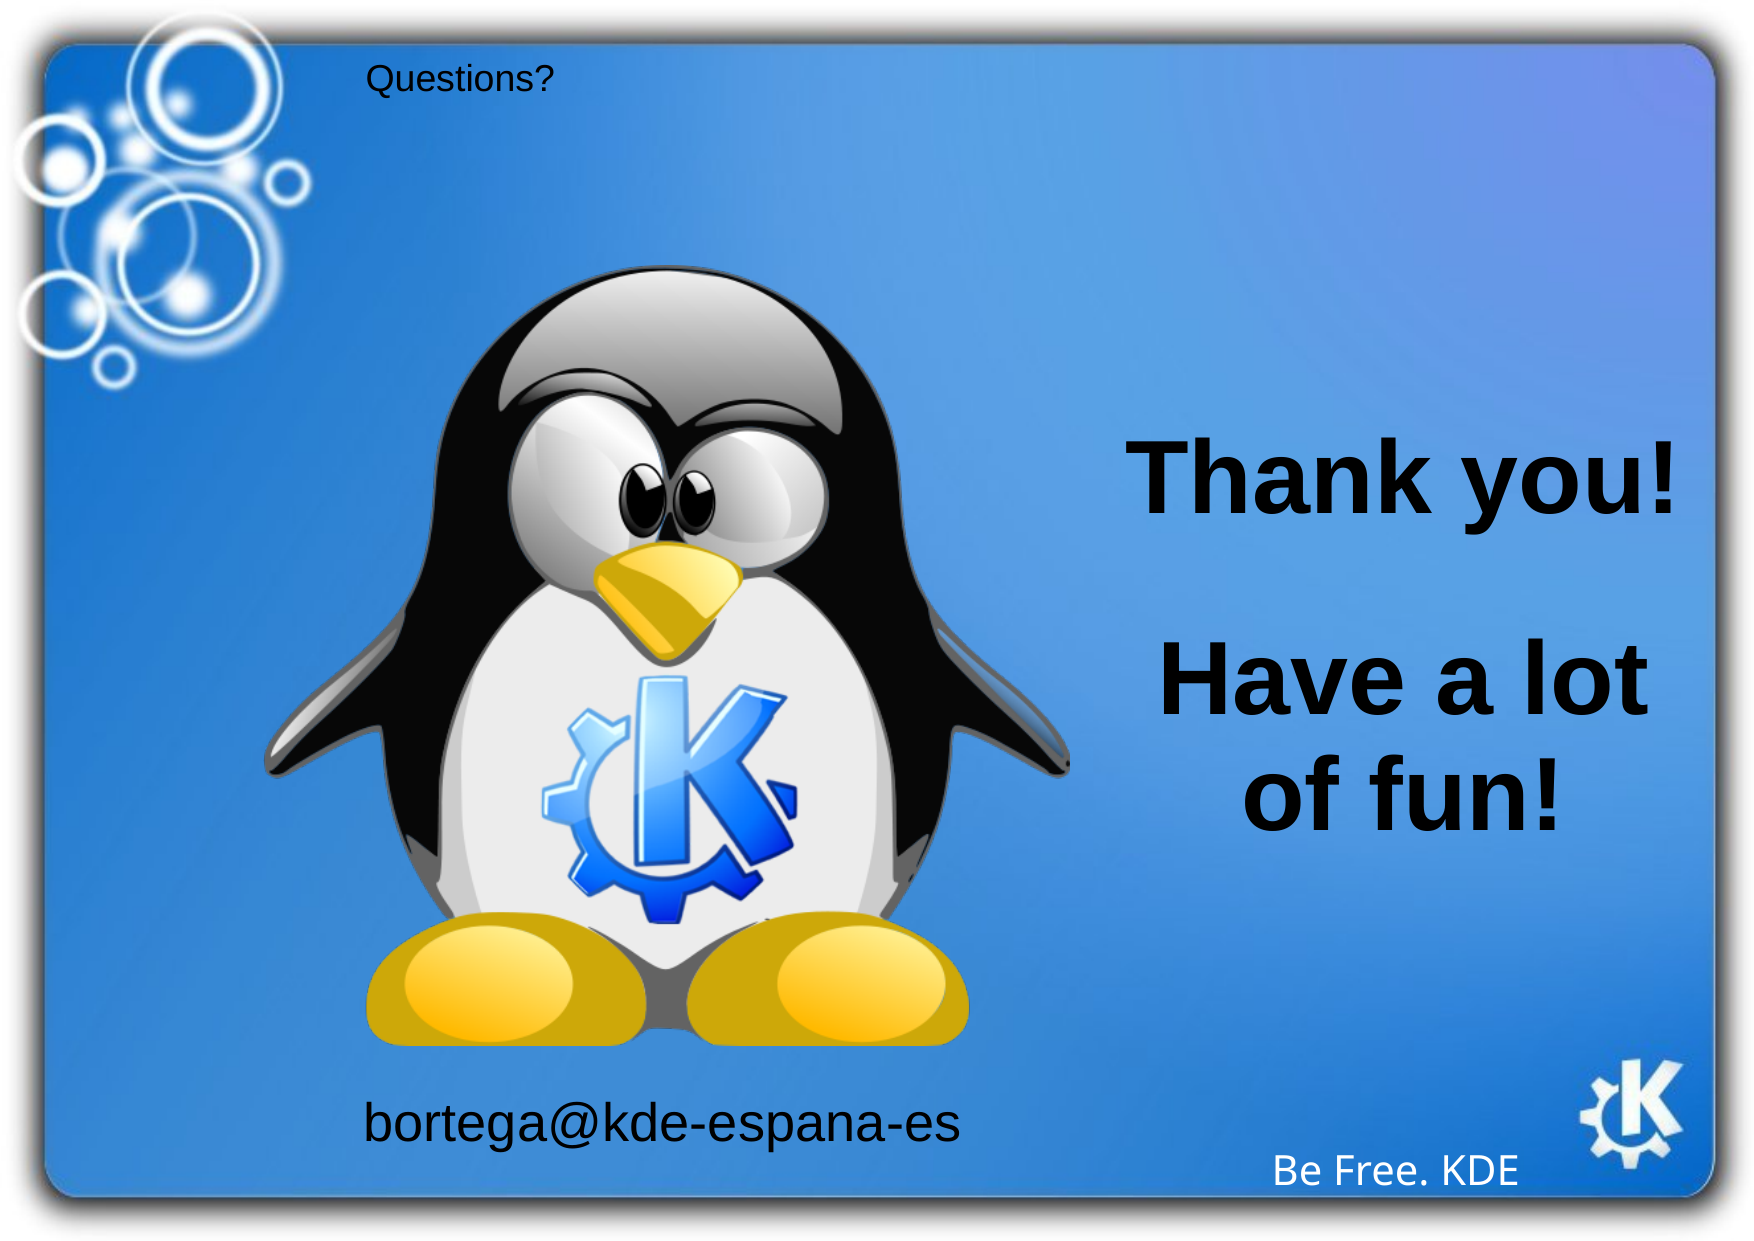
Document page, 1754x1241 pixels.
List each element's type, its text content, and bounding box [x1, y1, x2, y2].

list Thank you! Have a lot of fun! [1085, 412, 1722, 947]
title Questions? [350, 49, 1649, 174]
title bortega@kde-espana-es [348, 1084, 984, 1170]
picture [0, 0, 1754, 1241]
